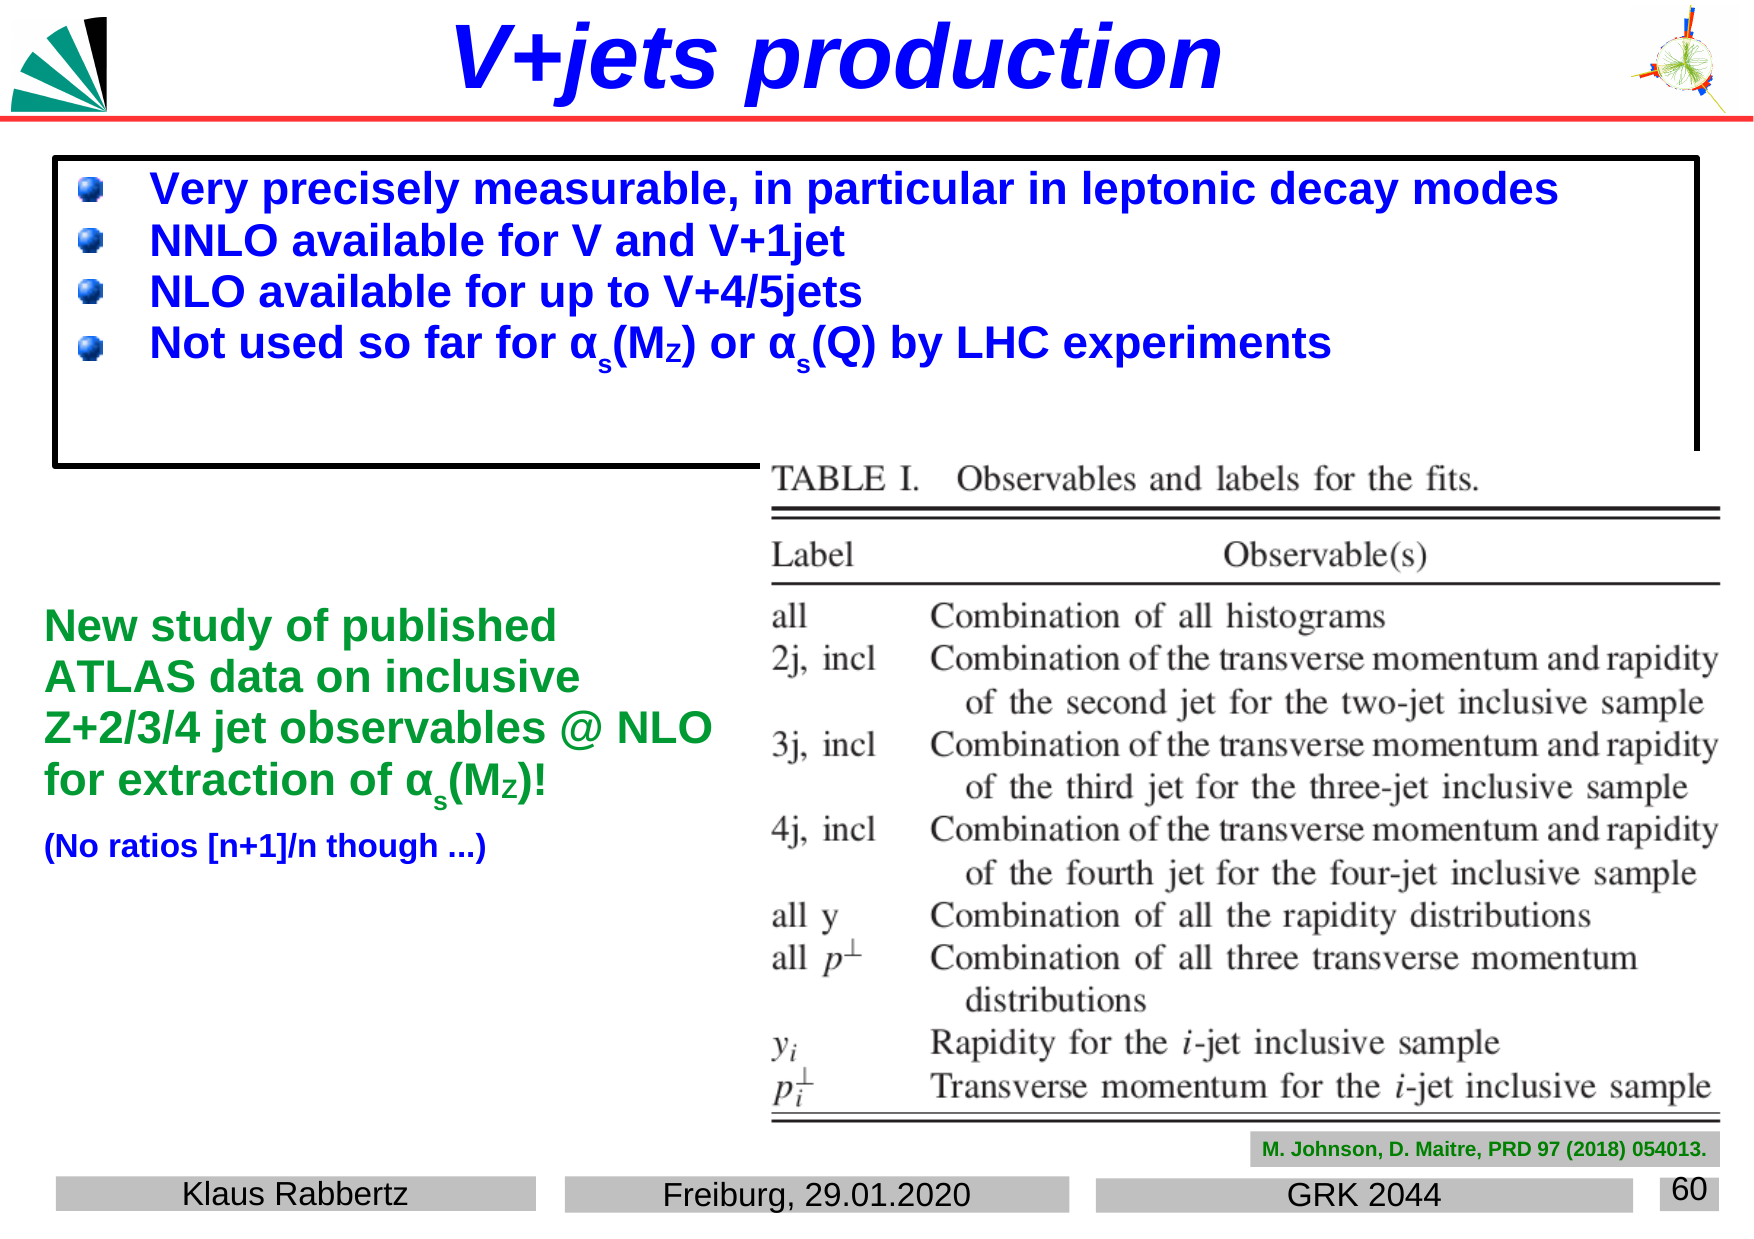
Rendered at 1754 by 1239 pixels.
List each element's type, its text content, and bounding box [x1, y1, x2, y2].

picture [11, 17, 107, 113]
picture [1631, 5, 1739, 113]
text_box M. Johnson, D. Maitre, PRD 97 (2018) 054013. [1250, 1131, 1720, 1167]
title V+jets production [129, 0, 1545, 114]
list Very precisely measurable, in particular in leptonic decay modes NNLO available for V and V+1jet NLO available for up to V+4/5jets Not used so far for αs(MZ) or αs(Q) by LHC experiments [54, 157, 1697, 467]
picture [760, 451, 1751, 1130]
text_box New study of published ATLAS data on inclusive Z+2/3/4 jet observables @ NLO for extraction of αs(MZ)! (No ratios [n+1]/n though ...) [31, 593, 734, 929]
